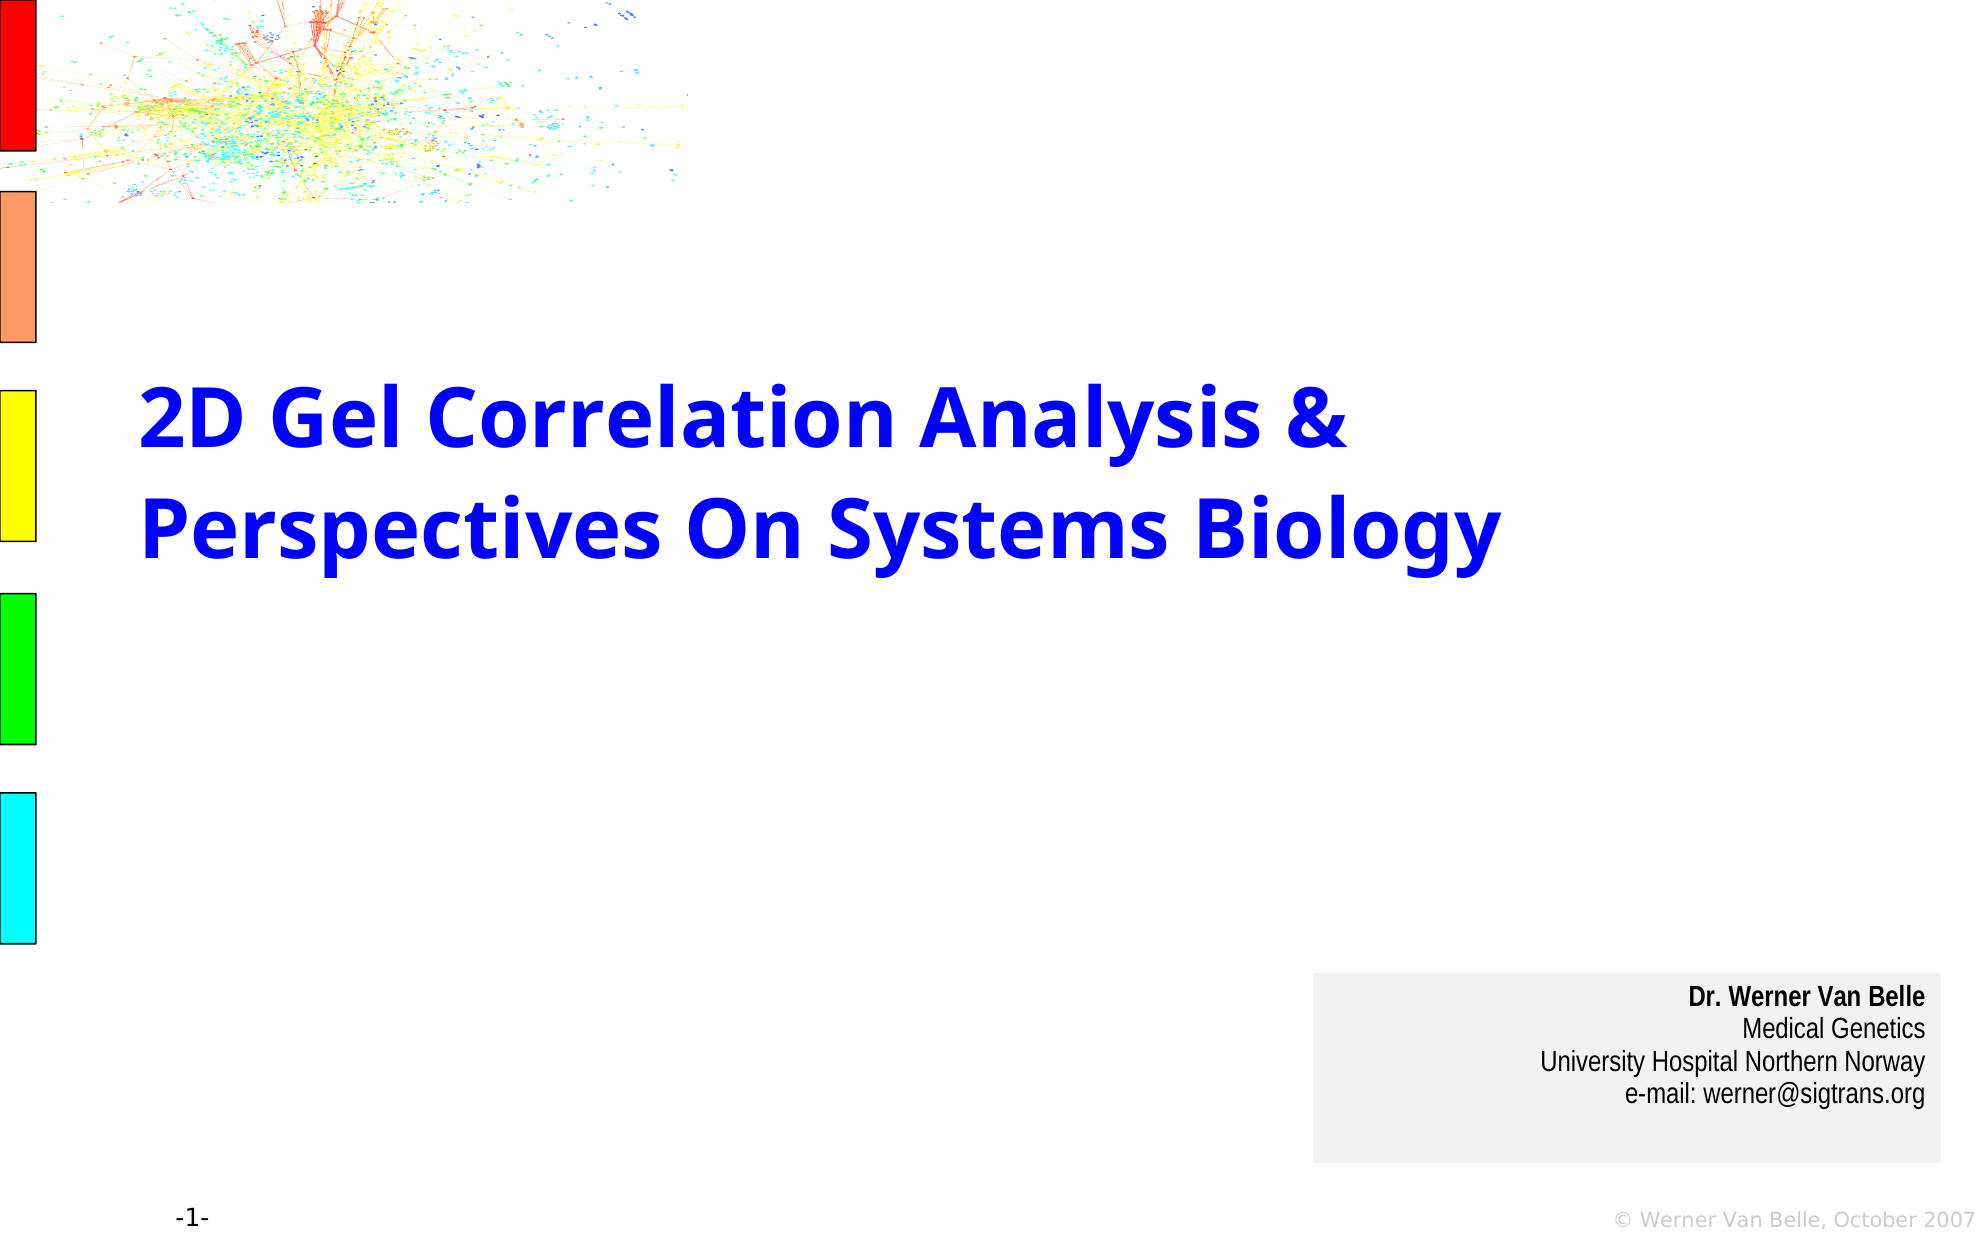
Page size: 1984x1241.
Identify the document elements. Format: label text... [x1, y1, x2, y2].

title 2D Gel Correlation Analysis & Perspectives On Systems Biology [138, 373, 1832, 566]
text_box Dr. Werner Van Belle Medical Genetics University Hospital Northern Norway e-mail: werner@sigtrans.org [1312, 972, 1941, 1163]
list Werner Van Belle, Nina Ånensen, Ingvild Haaland, Øystein Bruserud, Kjell-Arild Høgda, Bjørn Tore Gjertsen; Correlation Analysis of 2Dimensional Gel Electrophoretic Protein Patterns and Biological Variables; BMC Bioinformatics volume 7; nr 198; April 2006 Nina Ånensen, Ingvild Haaland, live D'Santos, Werner Van Belle, Bjørn Tore Gjertsen; Proteomics of p53 in Diagnostics and Therapy of Acute Myeloid Leukemia; Current Pharmaceutical Biotechnology; Bentham Science Publishers Ltd; Volume 7; nr 3; July 2006 Werner Van Belle, Nancy Gerits, Kirsti Jakobsen, Vigdis Brox, Marijke Van Ghelue, Ugo Moens; Confidence Intervals on Microarray Measurements of Differentially Expressed Genes: A Case study on the effects of MK5, TAF4 and FKRP on the Transcriptome; Gene Regulation and Systems Biology, Libertas Academus Press; nr 1; pages 52-72: May 2007 [0, 0, 688, 203]
